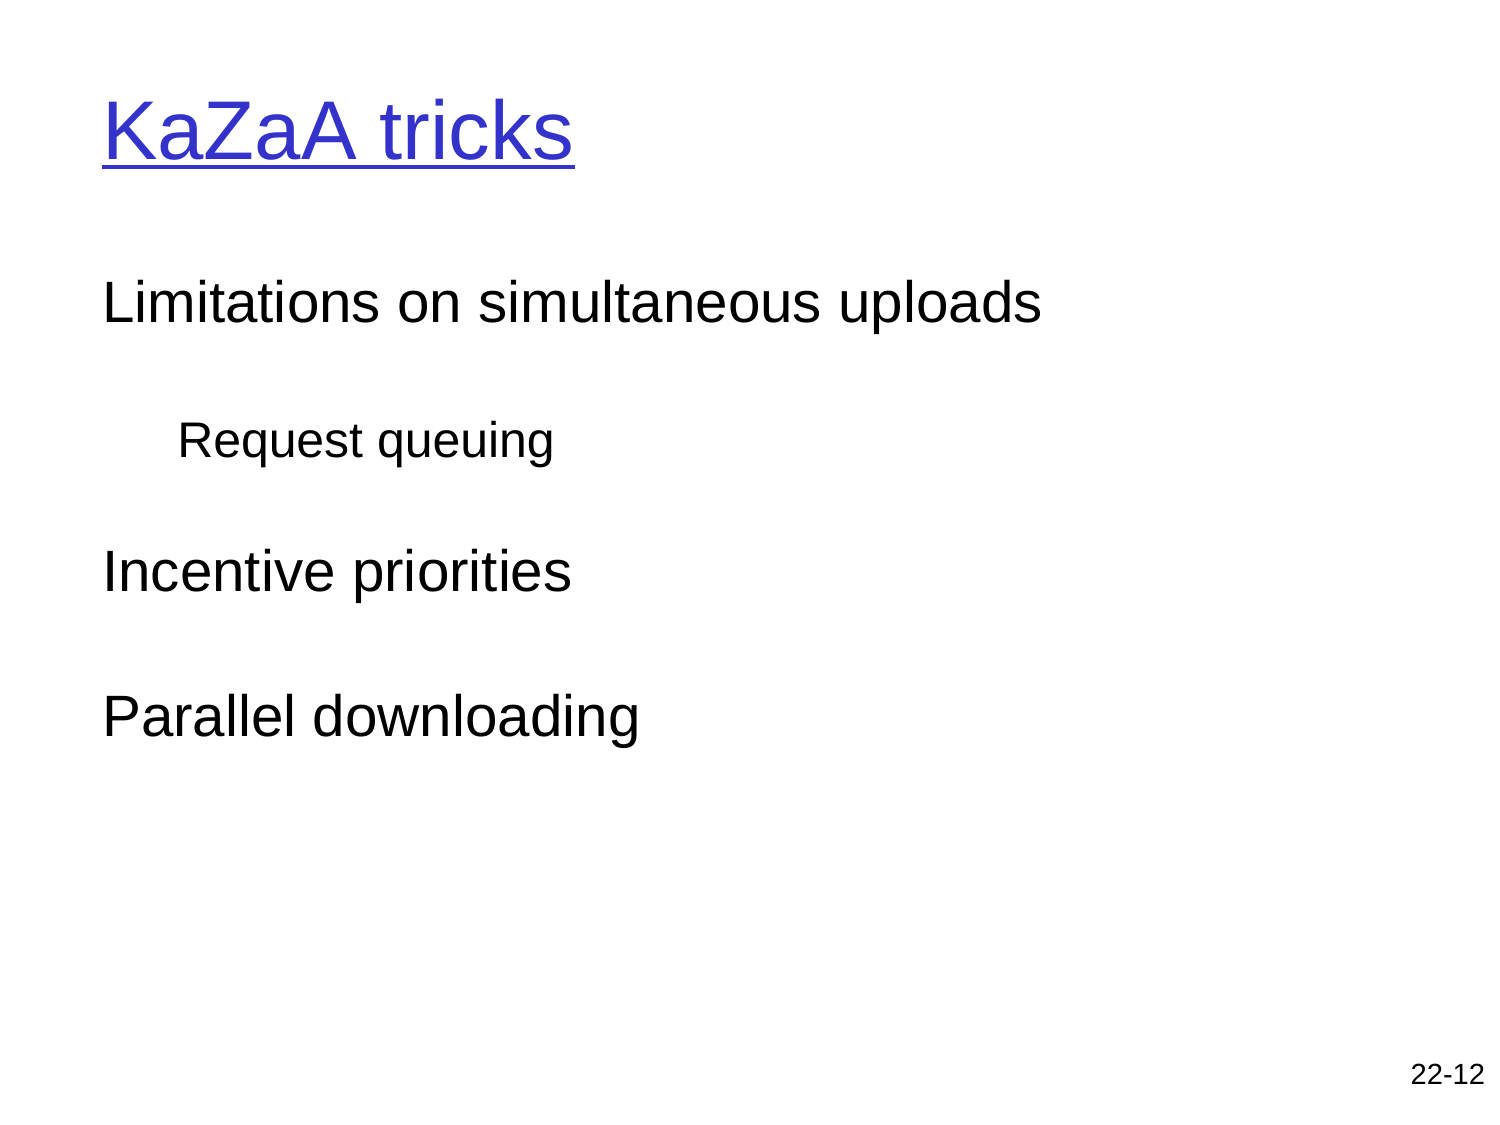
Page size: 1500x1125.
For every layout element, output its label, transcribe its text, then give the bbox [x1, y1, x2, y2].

list Limitations on simultaneous uploads Request queuing Incentive priorities Parallel downloading [87, 262, 1363, 1026]
title KaZaA tricks [87, 37, 1363, 225]
